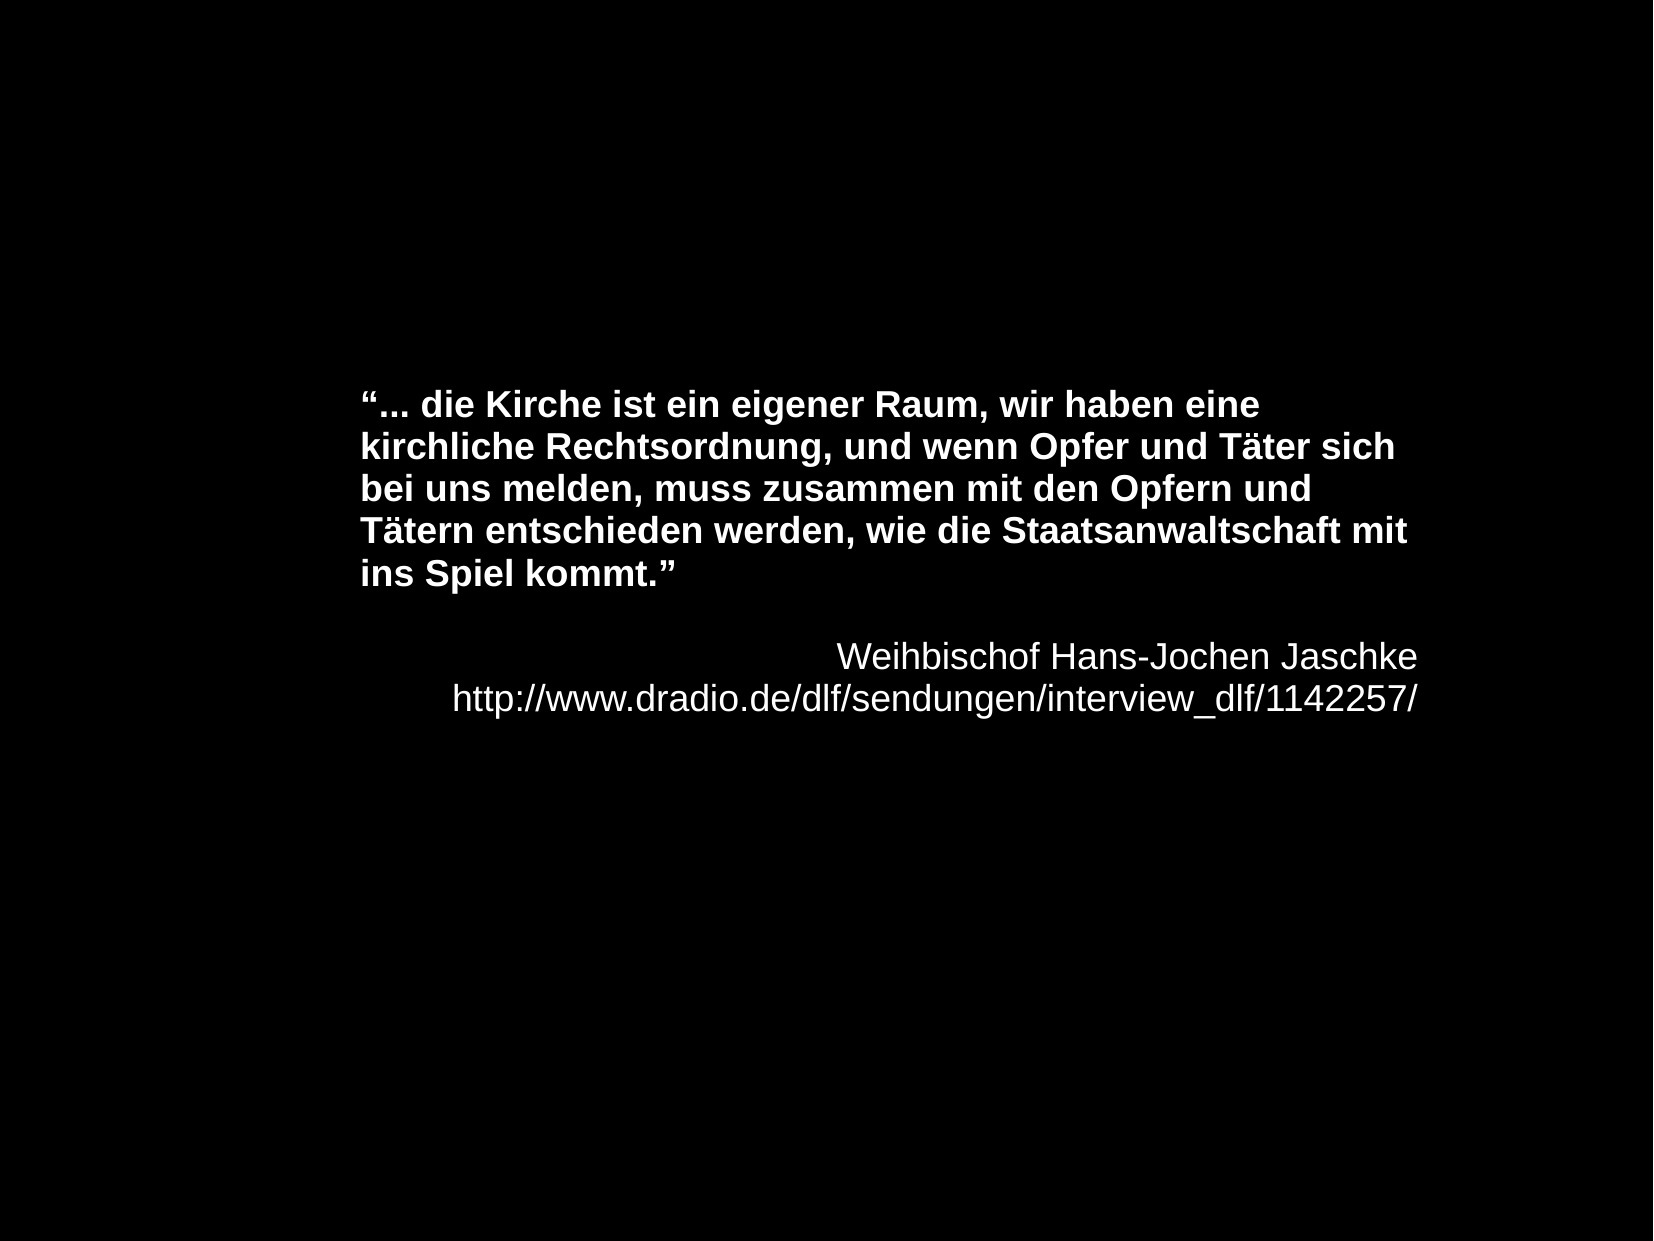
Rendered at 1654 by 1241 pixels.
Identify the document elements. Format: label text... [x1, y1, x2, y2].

text_box “... die Kirche ist ein eigener Raum, wir haben eine kirchliche Rechtsordnung, und wenn Opfer und Täter sich bei uns melden, muss zusammen mit den Opfern und Tätern entschieden werden, wie die Staatsanwaltschaft mit ins Spiel kommt.” Weihbischof Hans-Jochen Jaschke http://www.dradio.de/dlf/sendungen/interview_dlf/1142257/ [345, 376, 1433, 728]
